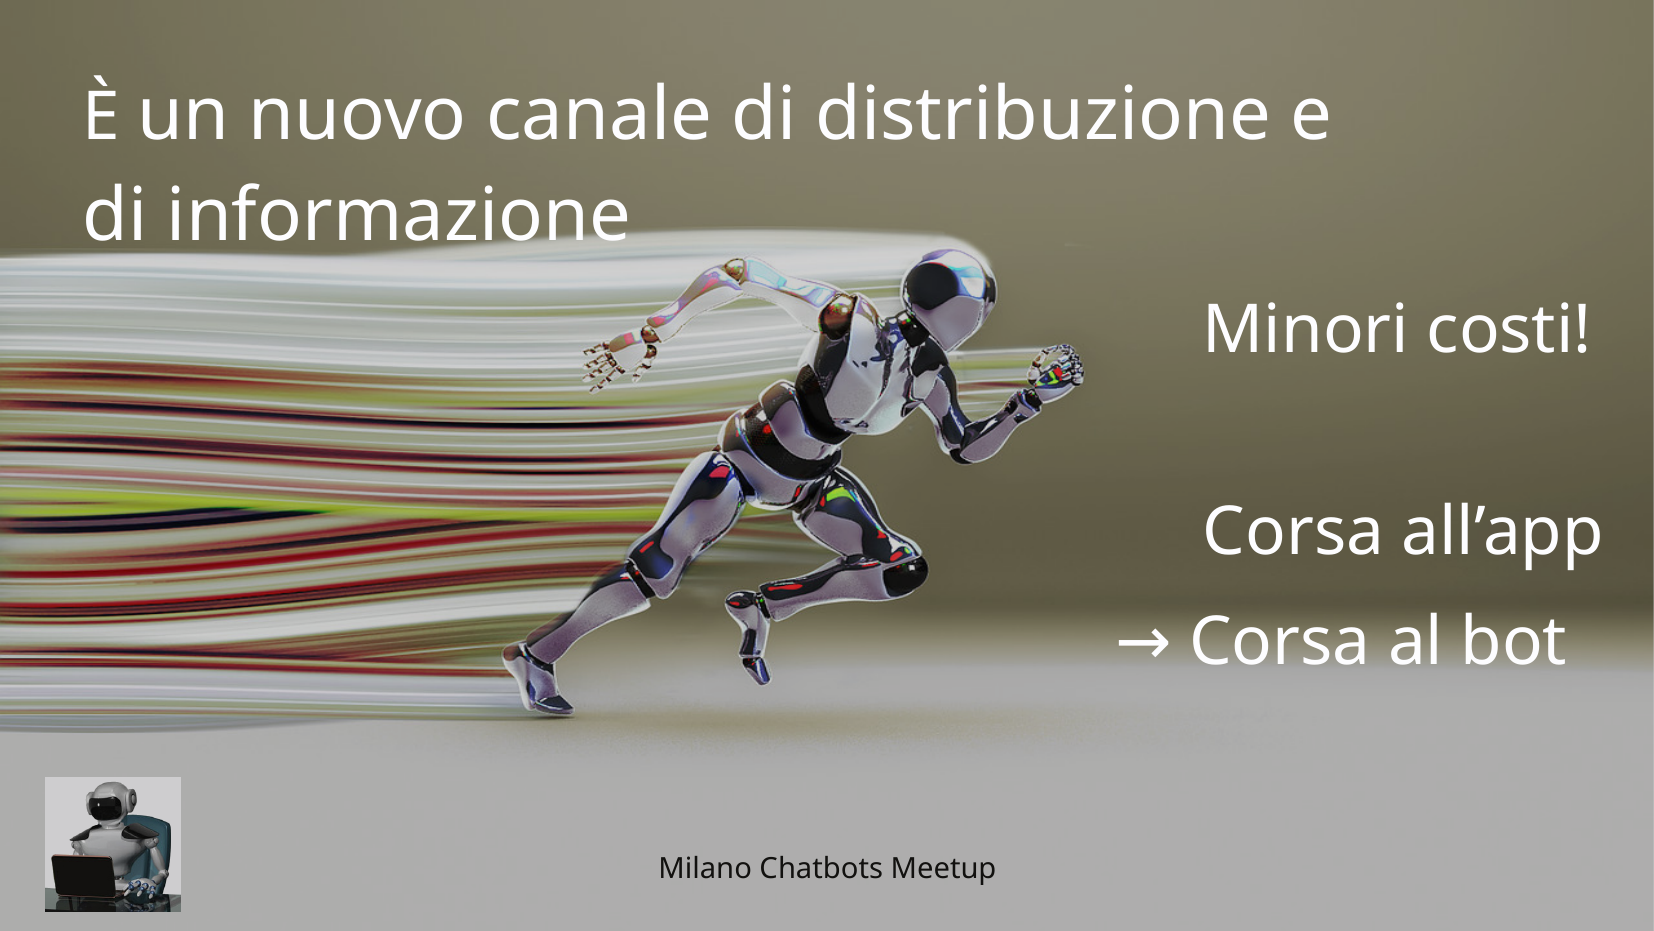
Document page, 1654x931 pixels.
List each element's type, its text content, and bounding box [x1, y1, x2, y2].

text_box [0, 0, 1654, 931]
list È un nuovo canale di distribuzione e di informazione Minori costi! Corsa all’app → Corsa al bot [82, 60, 1636, 916]
